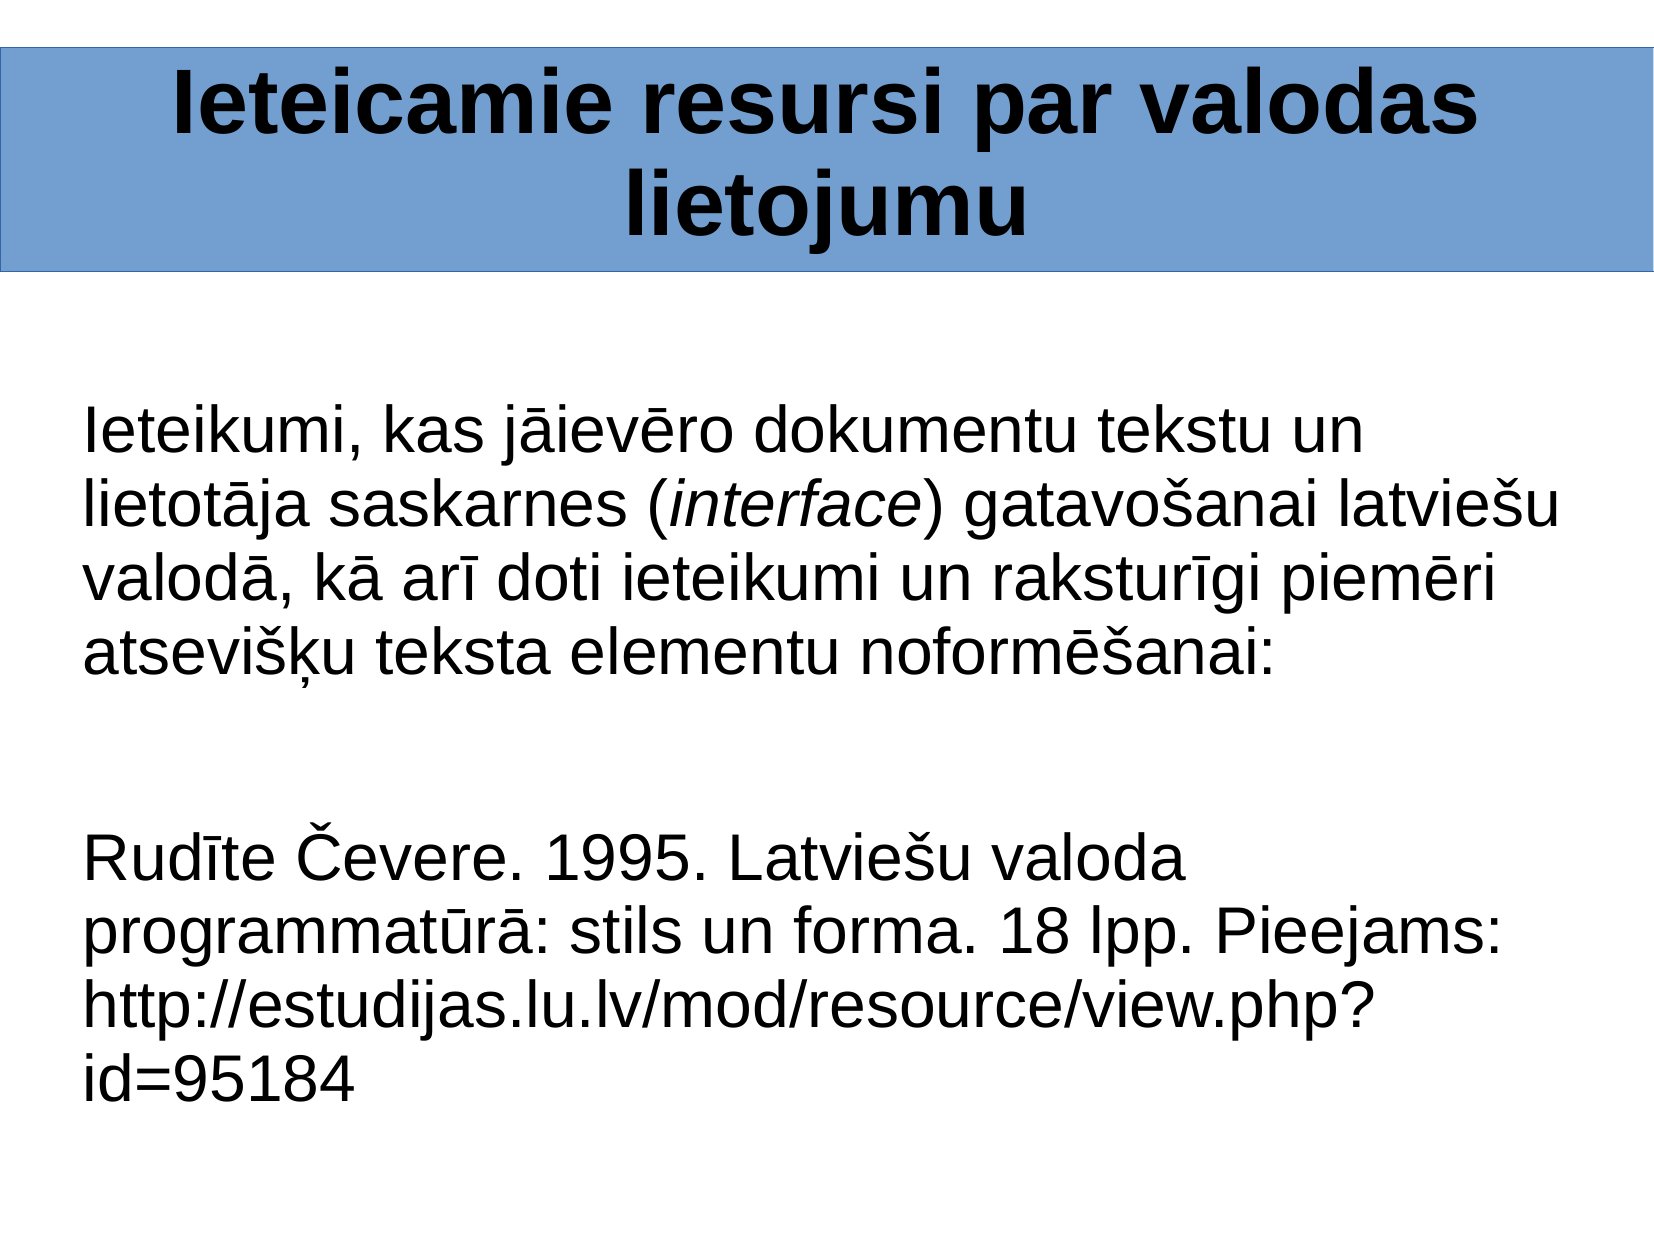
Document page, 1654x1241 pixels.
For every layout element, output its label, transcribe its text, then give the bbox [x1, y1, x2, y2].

text_box [0, 47, 1654, 272]
title Ieteicamie resursi par valodas lietojumu [82, 49, 1571, 257]
list Ieteikumi, kas jāievēro dokumentu tekstu un lietotāja saskarnes (interface) gatavošanai latviešu valodā, kā arī doti ieteikumi un raksturīgi piemēri atsevišķu teksta elementu noformēšanai: Rudīte Čevere. 1995. Latviešu valoda programmatūrā: stils un forma. 18 lpp. Pieejams: http://estudijas.lu.lv/mod/resource/view.php?id=95184 [82, 290, 1571, 1123]
